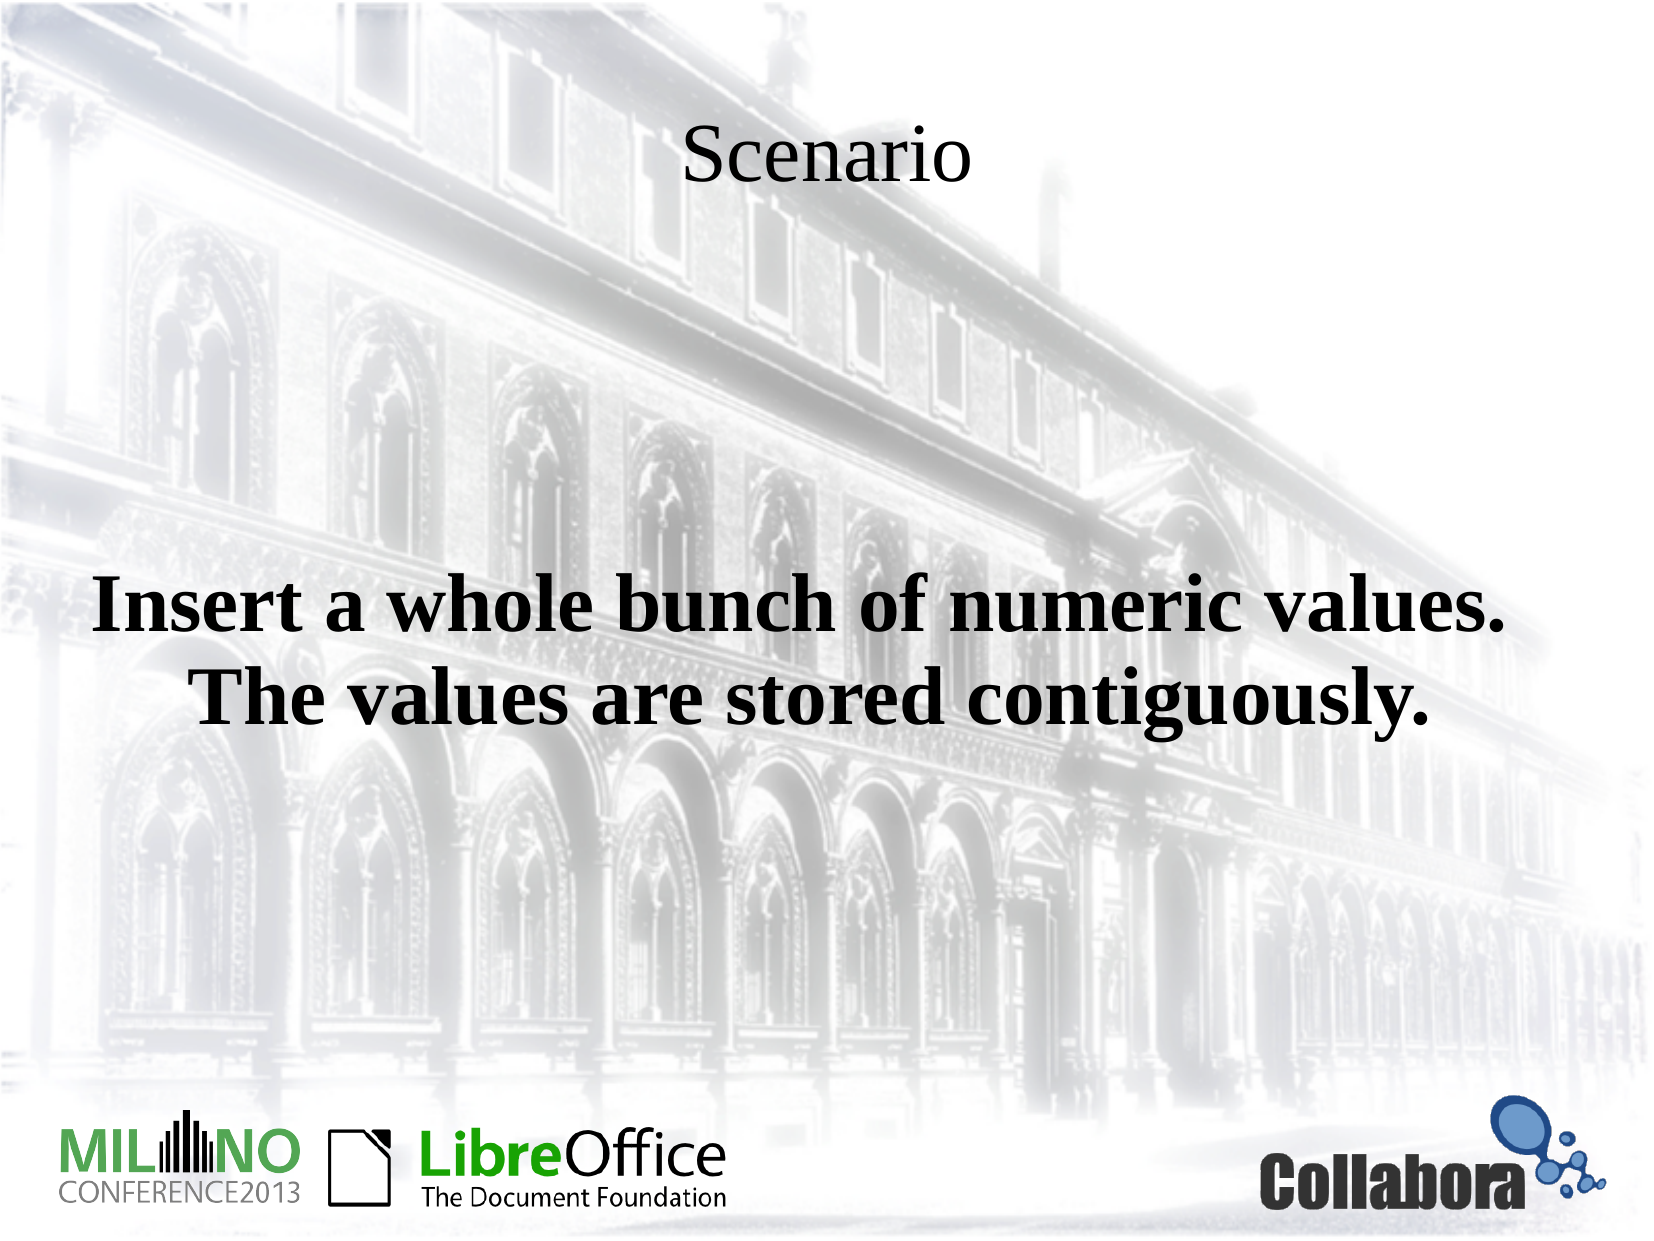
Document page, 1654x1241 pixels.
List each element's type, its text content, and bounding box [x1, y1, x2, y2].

subtitle Insert a whole bunch of numeric values. The values are stored contiguously. [82, 290, 1538, 1010]
title Scenario [82, 49, 1571, 257]
picture [0, 2, 1652, 1241]
